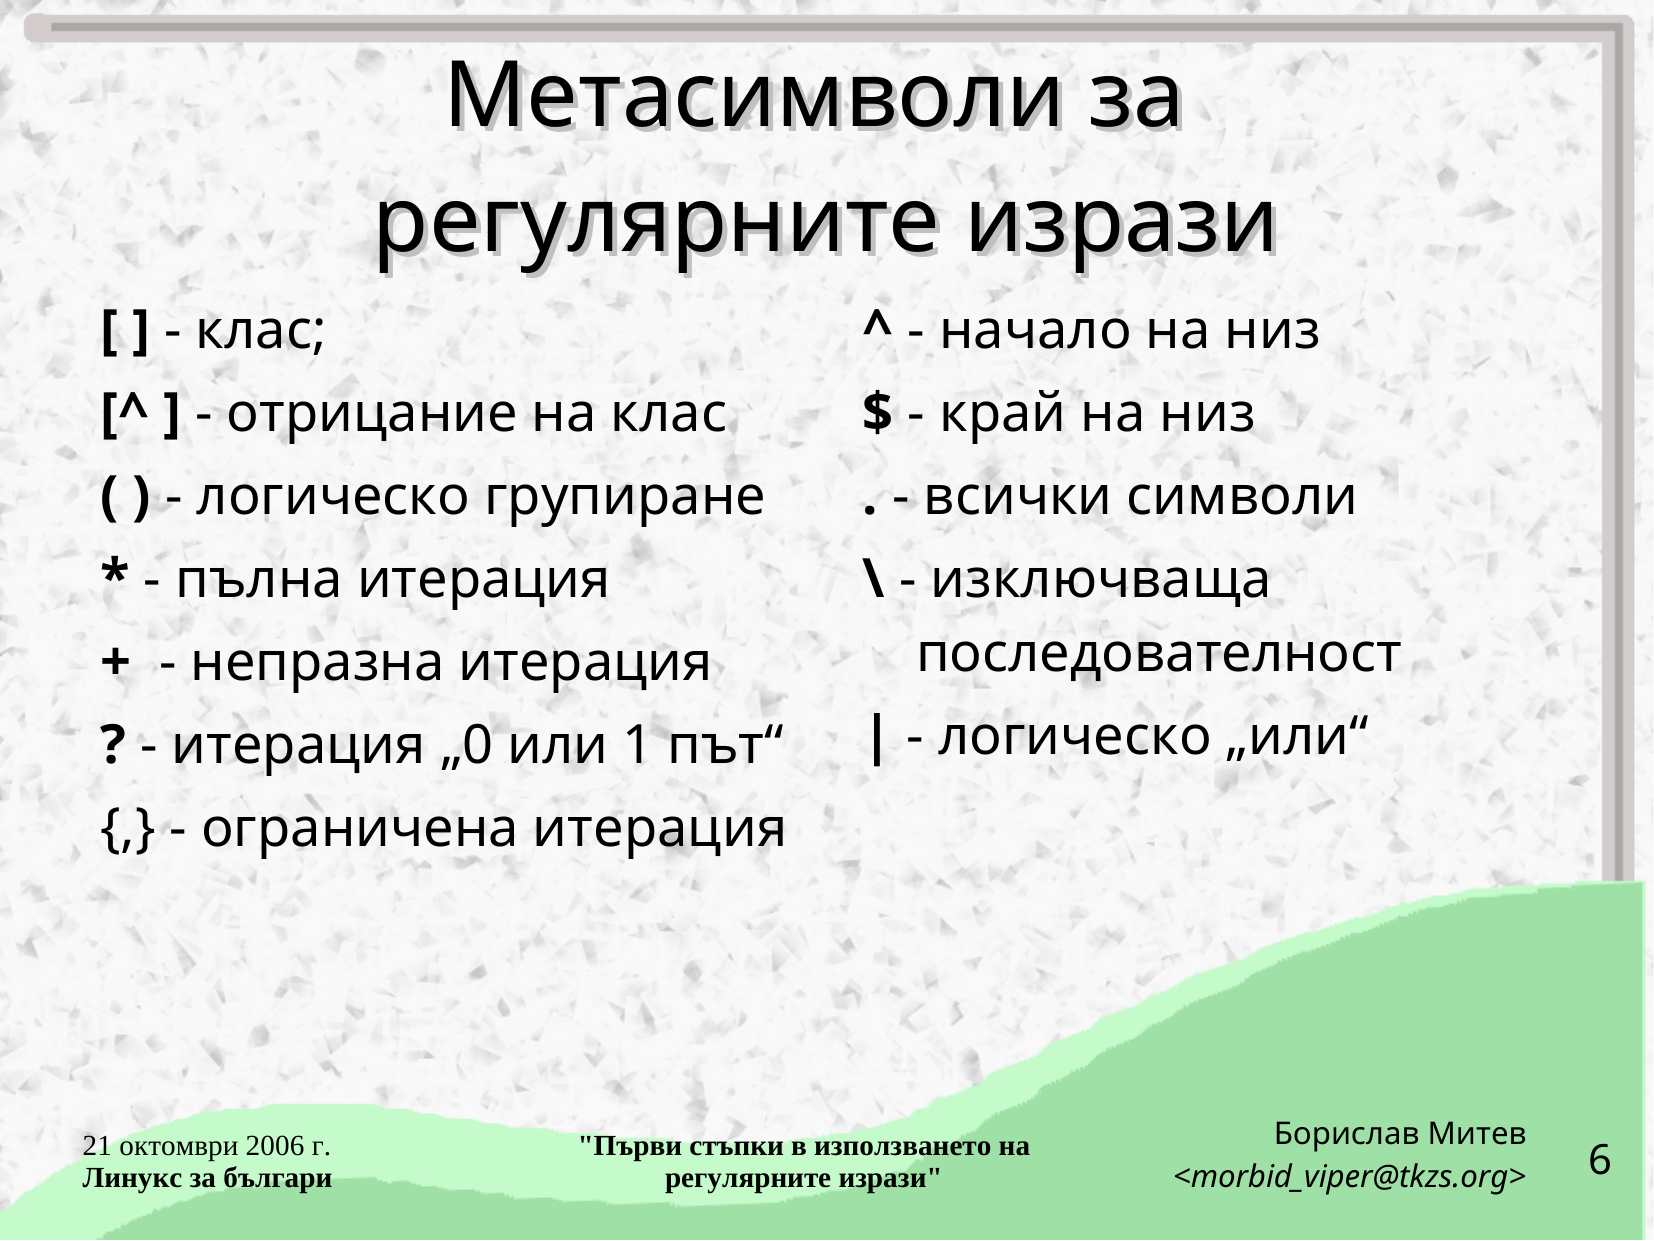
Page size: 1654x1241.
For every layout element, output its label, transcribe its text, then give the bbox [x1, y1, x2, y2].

list ^ - начало на низ $ - край на низ . - всички символи \ - изключваща последователност | - логическо „или“ [845, 290, 1572, 1109]
picture [0, 0, 1654, 1240]
title Метасимволи за регулярните изрази [82, 18, 1571, 288]
list [ ] - клас; [^ ] - отрицание на клас ( ) - логическо групиране * - пълна итерация + - непразна итерация ? - итерация „0 или 1 път“ {,} - ограничена итерация [82, 290, 845, 1109]
